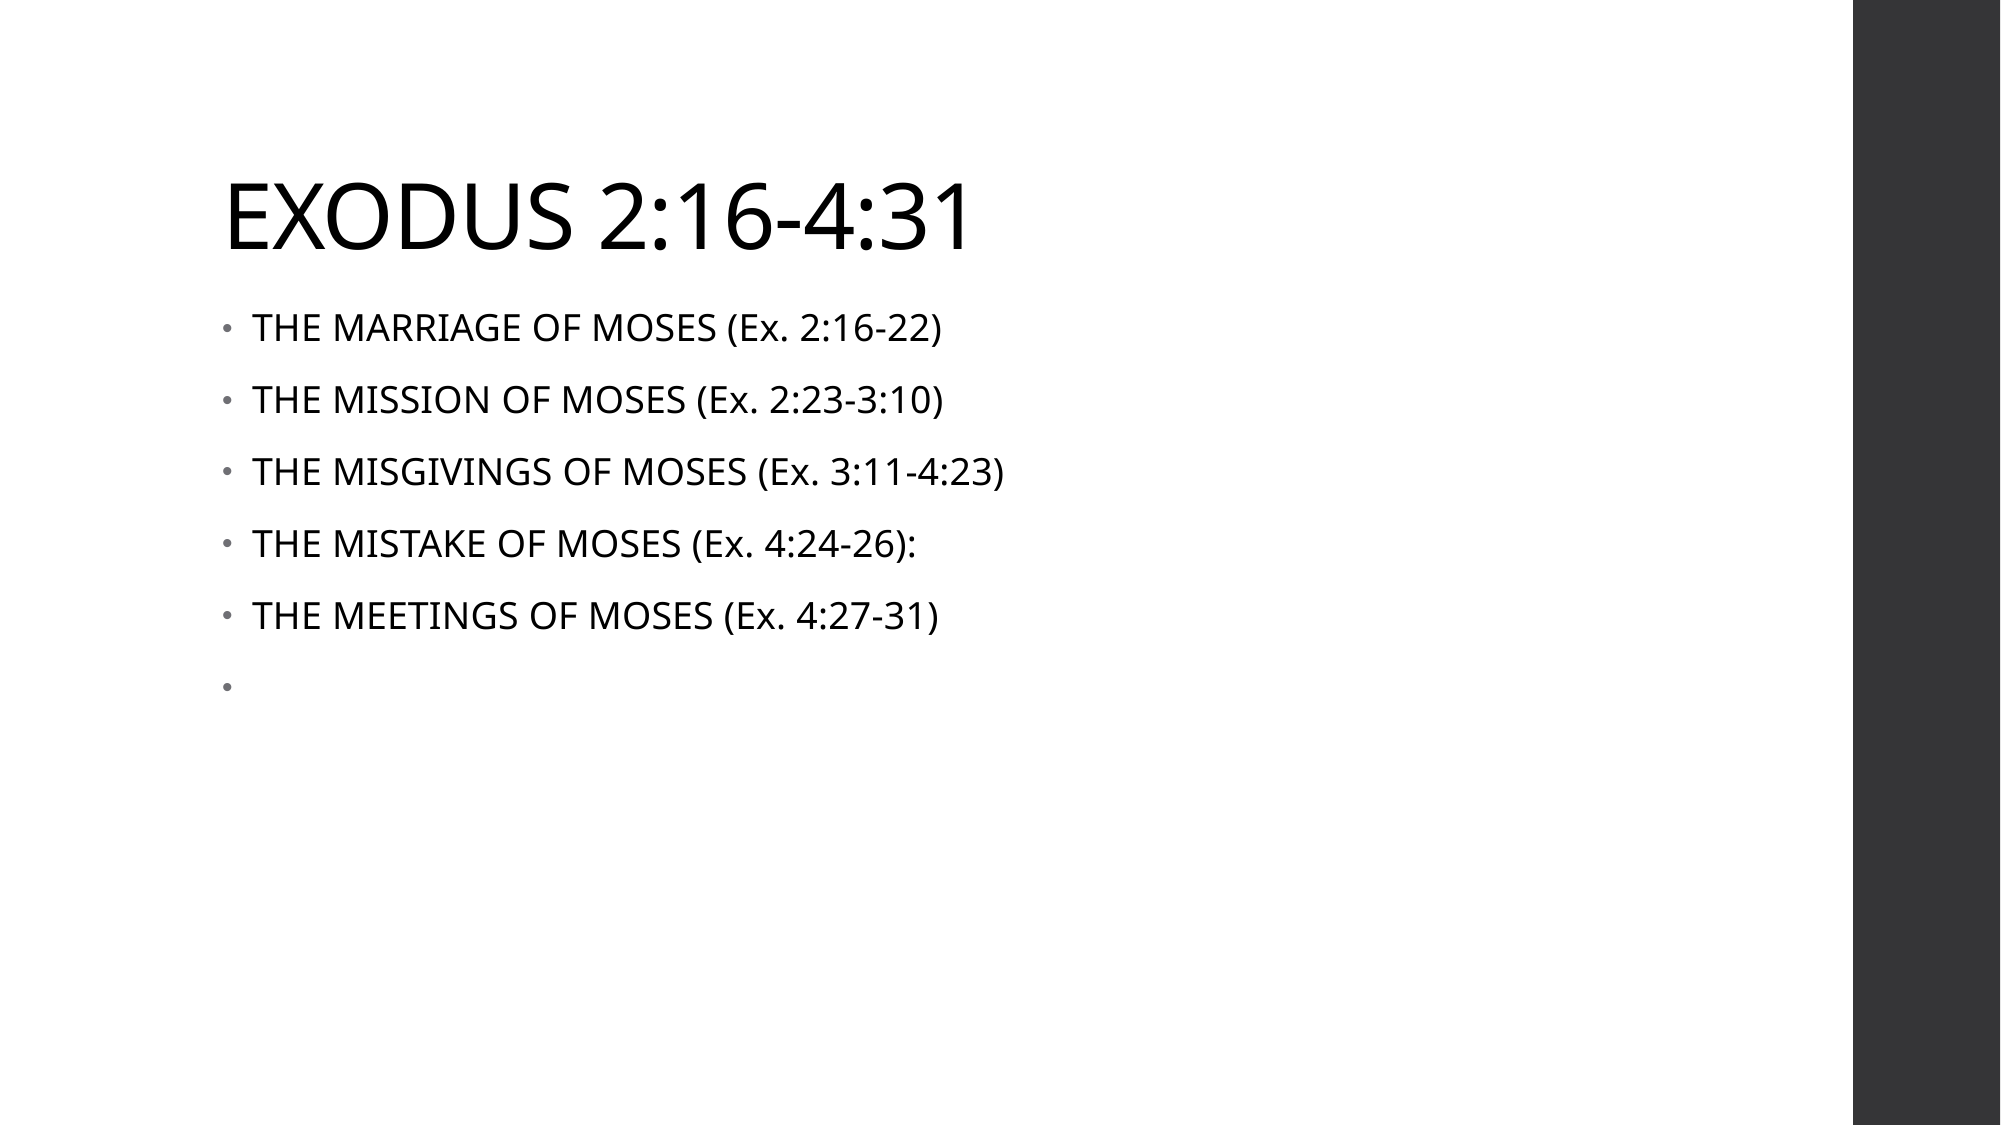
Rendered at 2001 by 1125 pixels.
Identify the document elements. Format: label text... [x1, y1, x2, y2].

list THE MARRIAGE OF MOSES (Ex. 2:16-22) THE MISSION OF MOSES (Ex. 2:23-3:10) THE MISGIVINGS OF MOSES (Ex. 3:11-4:23) THE MISTAKE OF MOSES (Ex. 4:24-26): THE MEETINGS OF MOSES (Ex. 4:27-31) [206, 299, 1617, 1014]
title EXODUS 2:16-4:31 [206, 60, 1797, 278]
